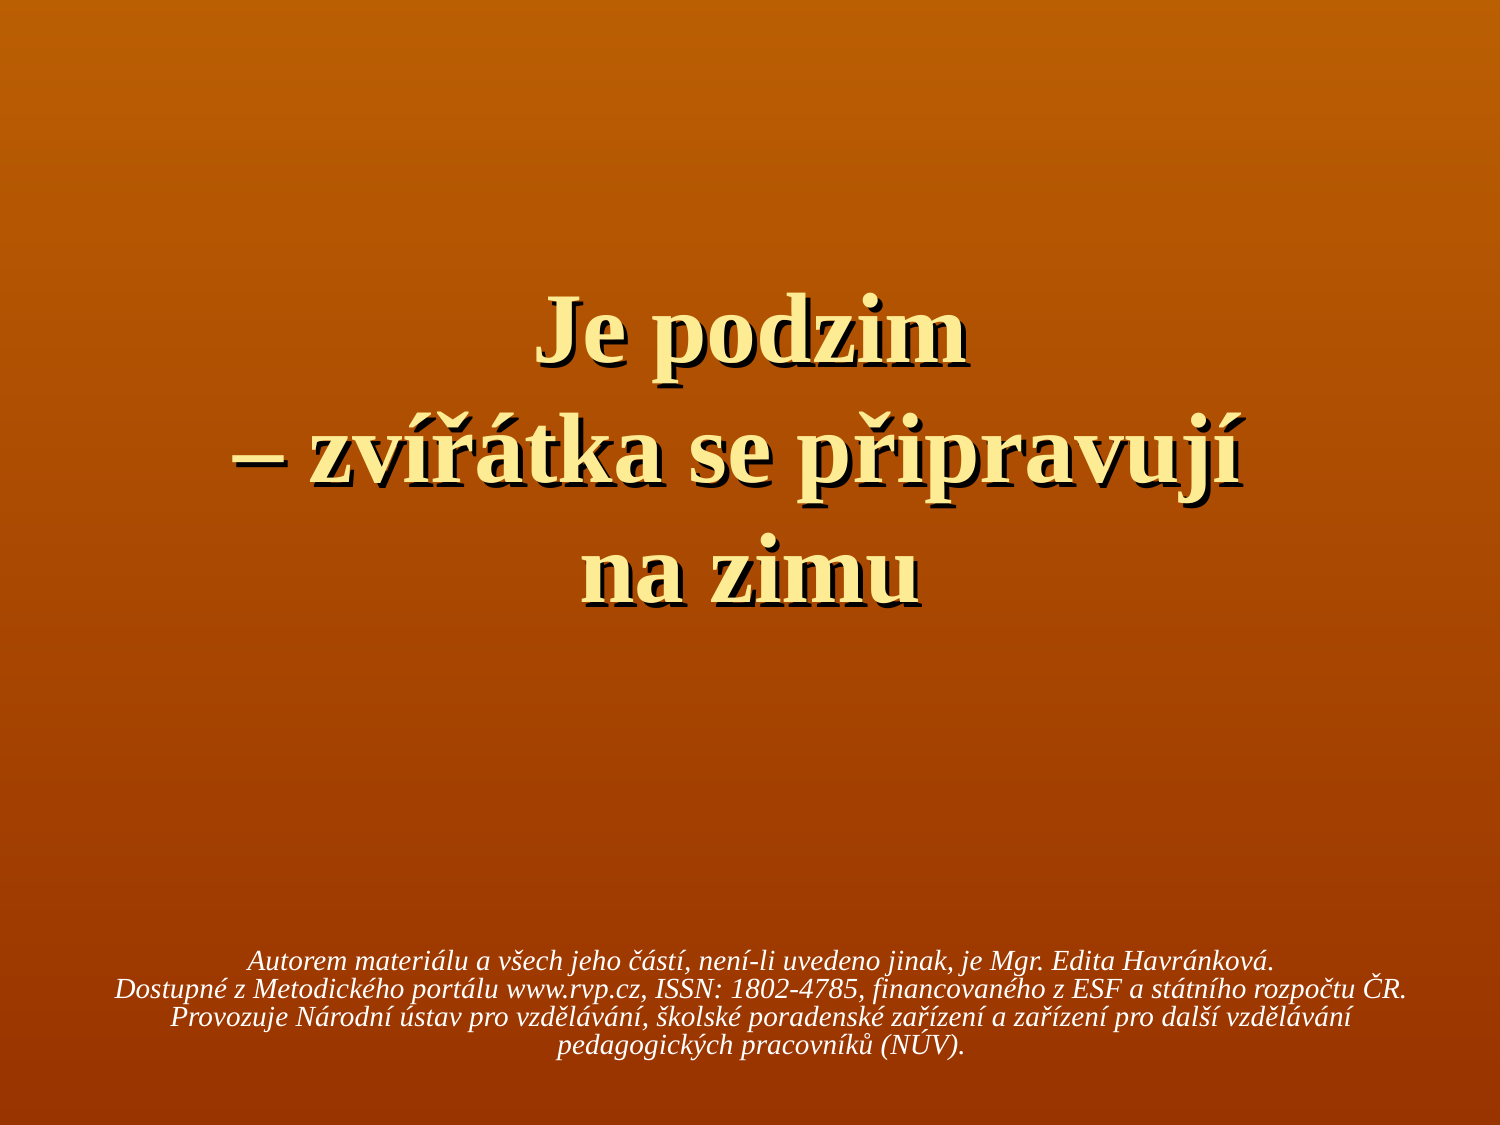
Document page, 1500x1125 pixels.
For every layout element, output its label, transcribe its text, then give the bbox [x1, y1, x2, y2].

title Je podzim ‒ zvířátka se připravují na zimu [112, 254, 1388, 631]
subtitle Autorem materiálu a všech jeho částí, není-li uvedeno jinak, je Mgr. Edita Havránková. Dostupné z Metodického portálu www.rvp.cz, ISSN: 1802-4785, financovaného z ESF a státního rozpočtu ČR. Provozuje Národní ústav pro vzdělávání, školské poradenské zařízení a zařízení pro další vzdělávání pedagogických pracovníků (NÚV). [64, 940, 1459, 1103]
